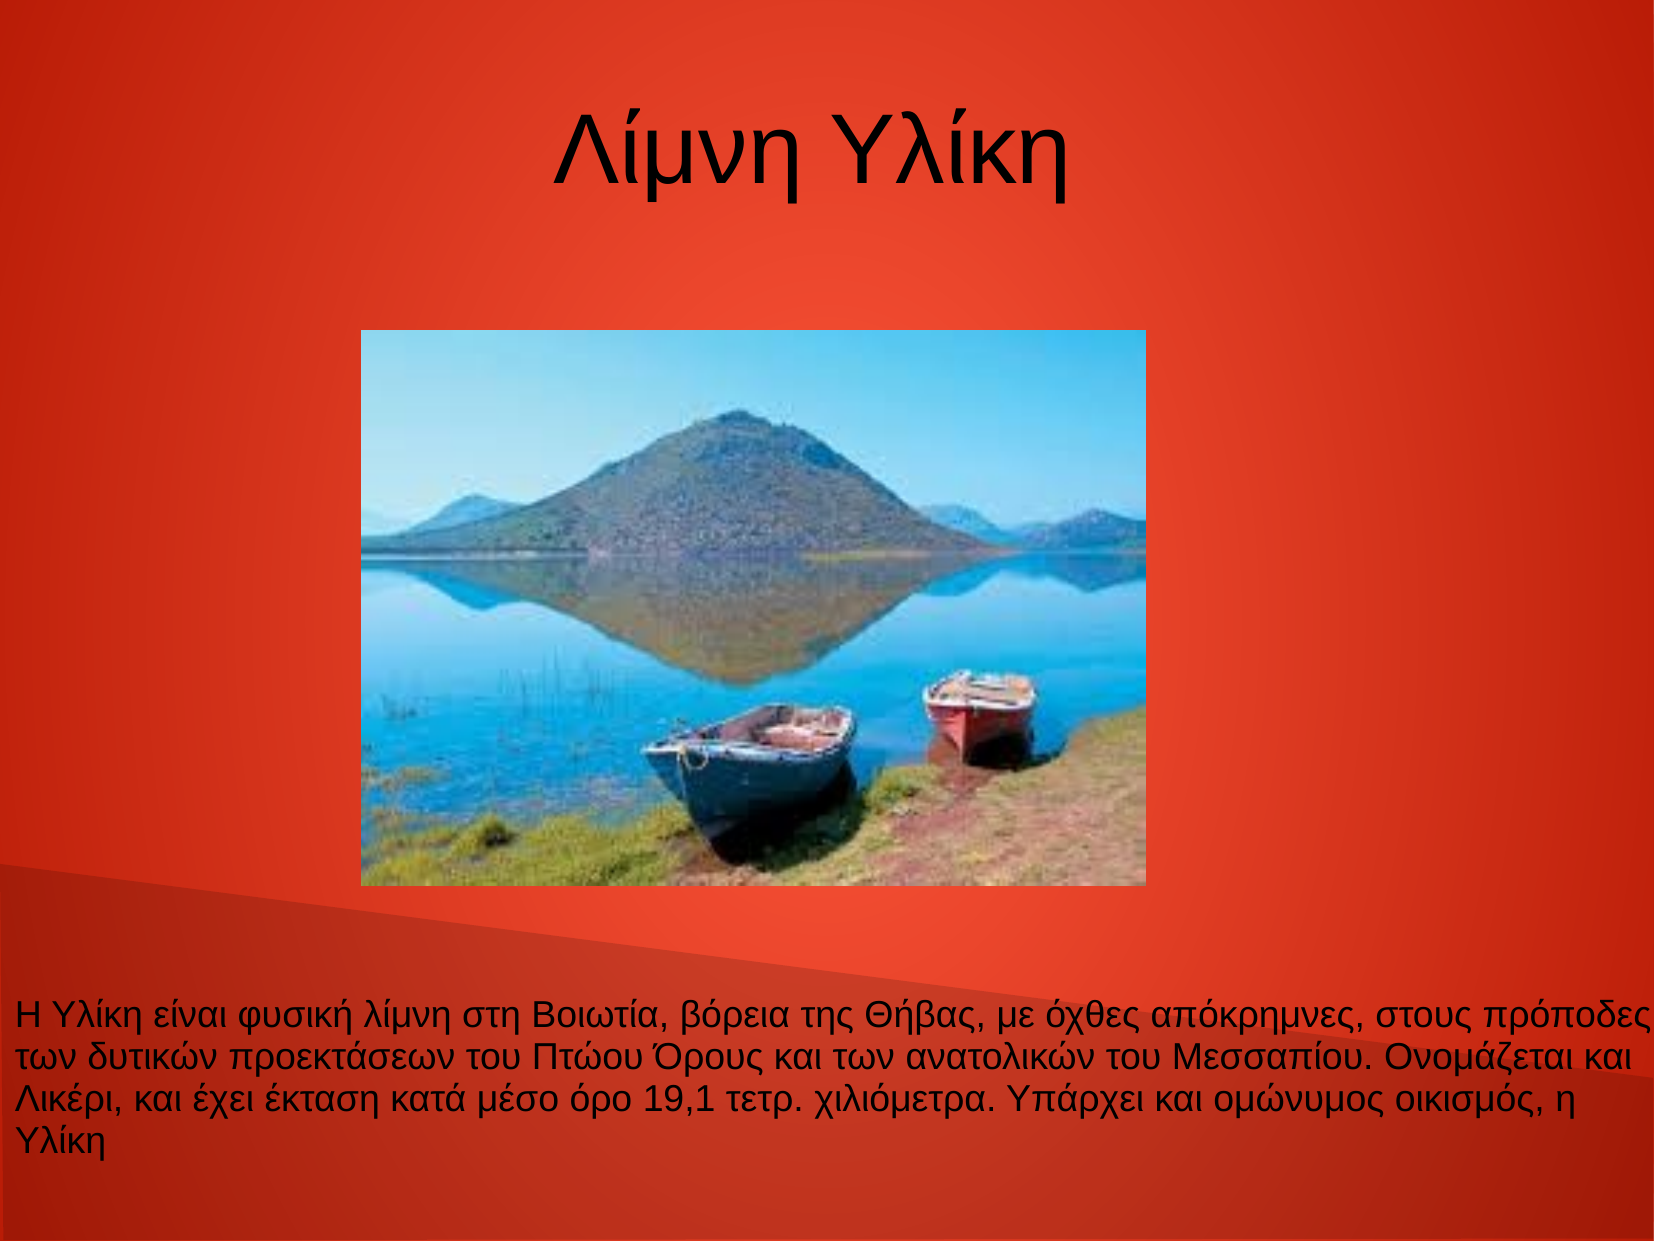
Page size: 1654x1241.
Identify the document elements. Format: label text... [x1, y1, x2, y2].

picture [361, 330, 1146, 886]
title Λίμνη Υλίκη [82, 47, 1571, 252]
picture [413, 728, 427, 732]
text_box Η Υλίκη είναι φυσική λίμνη στη Βοιωτία, βόρεια της Θήβας, με όχθες απόκρημνες, στους πρόποδες των δυτικών προεκτάσεων του Πτώου Όρους και των ανατολικών του Μεσσαπίου. Ονομάζεται και Λικέρι, και έχει έκταση κατά μέσο όρο 19,1 τετρ. χιλιόμετρα. Υπάρχει και ομώνυμος οικισμός, η Υλίκη [0, 986, 1654, 1170]
